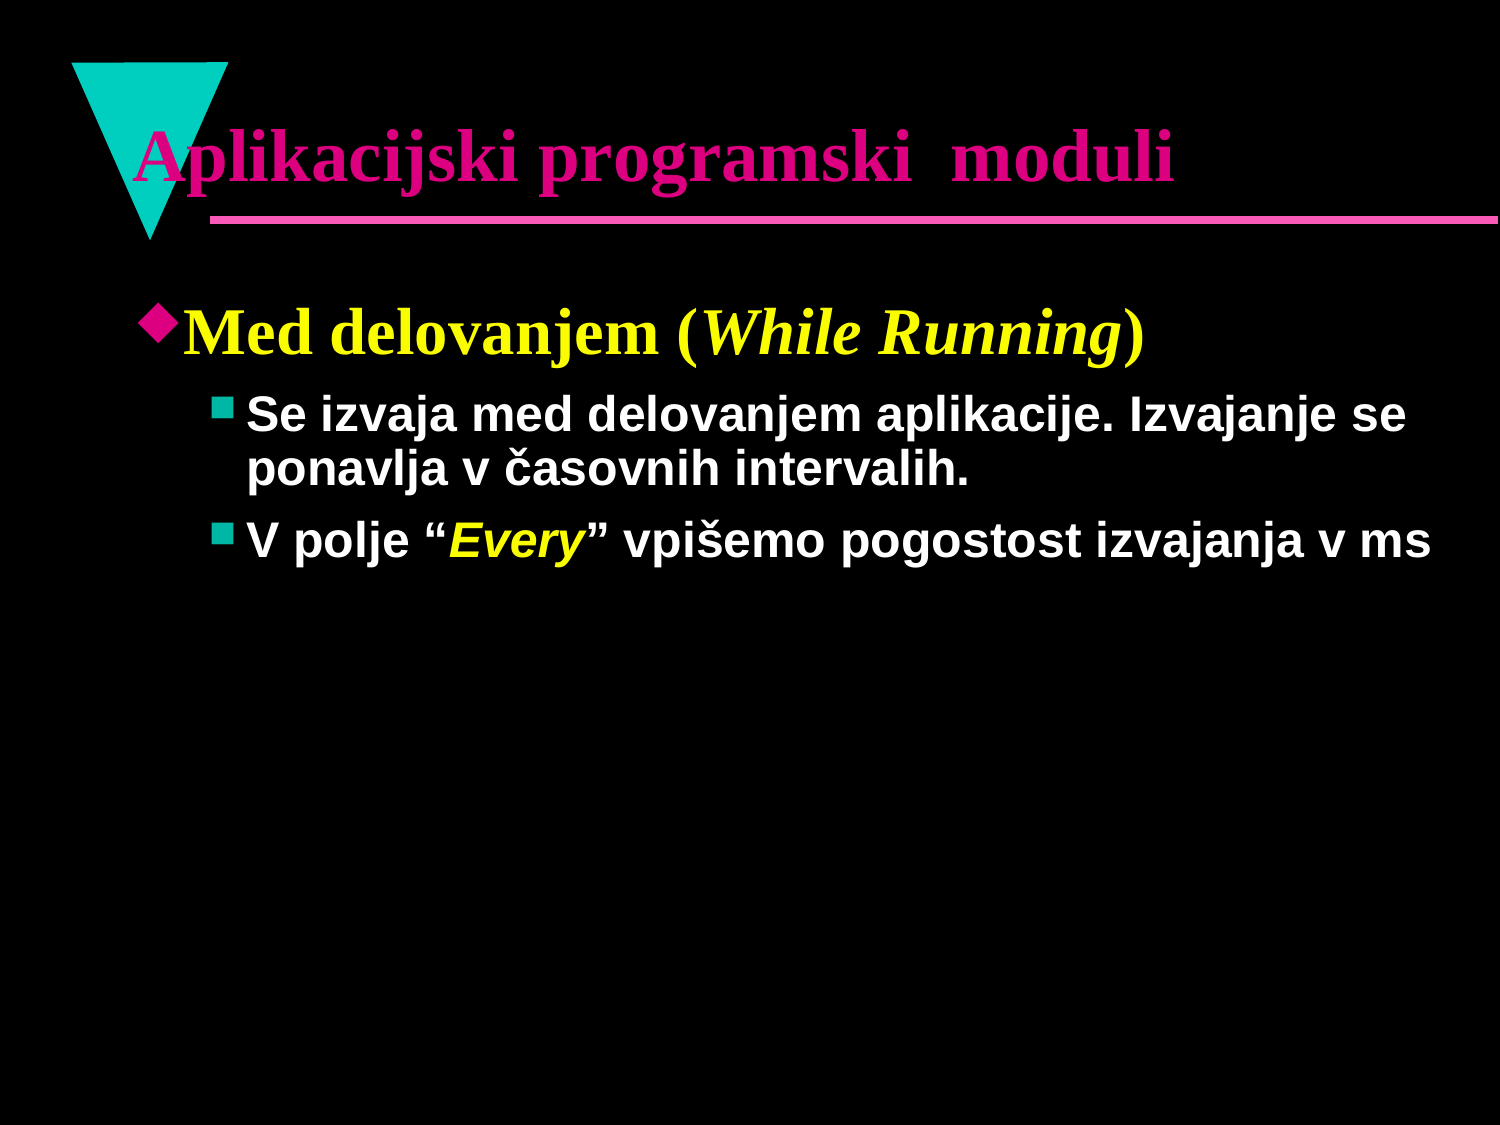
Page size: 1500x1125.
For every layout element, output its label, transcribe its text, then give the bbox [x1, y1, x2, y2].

title Aplikacijski programski moduli [117, 63, 1500, 251]
list Med delovanjem (While Running) Se izvaja med delovanjem aplikacije. Izvajanje se ponavlja v časovnih intervalih. V polje “Every” vpišemo pogostost izvajanja v ms [118, 289, 1498, 965]
